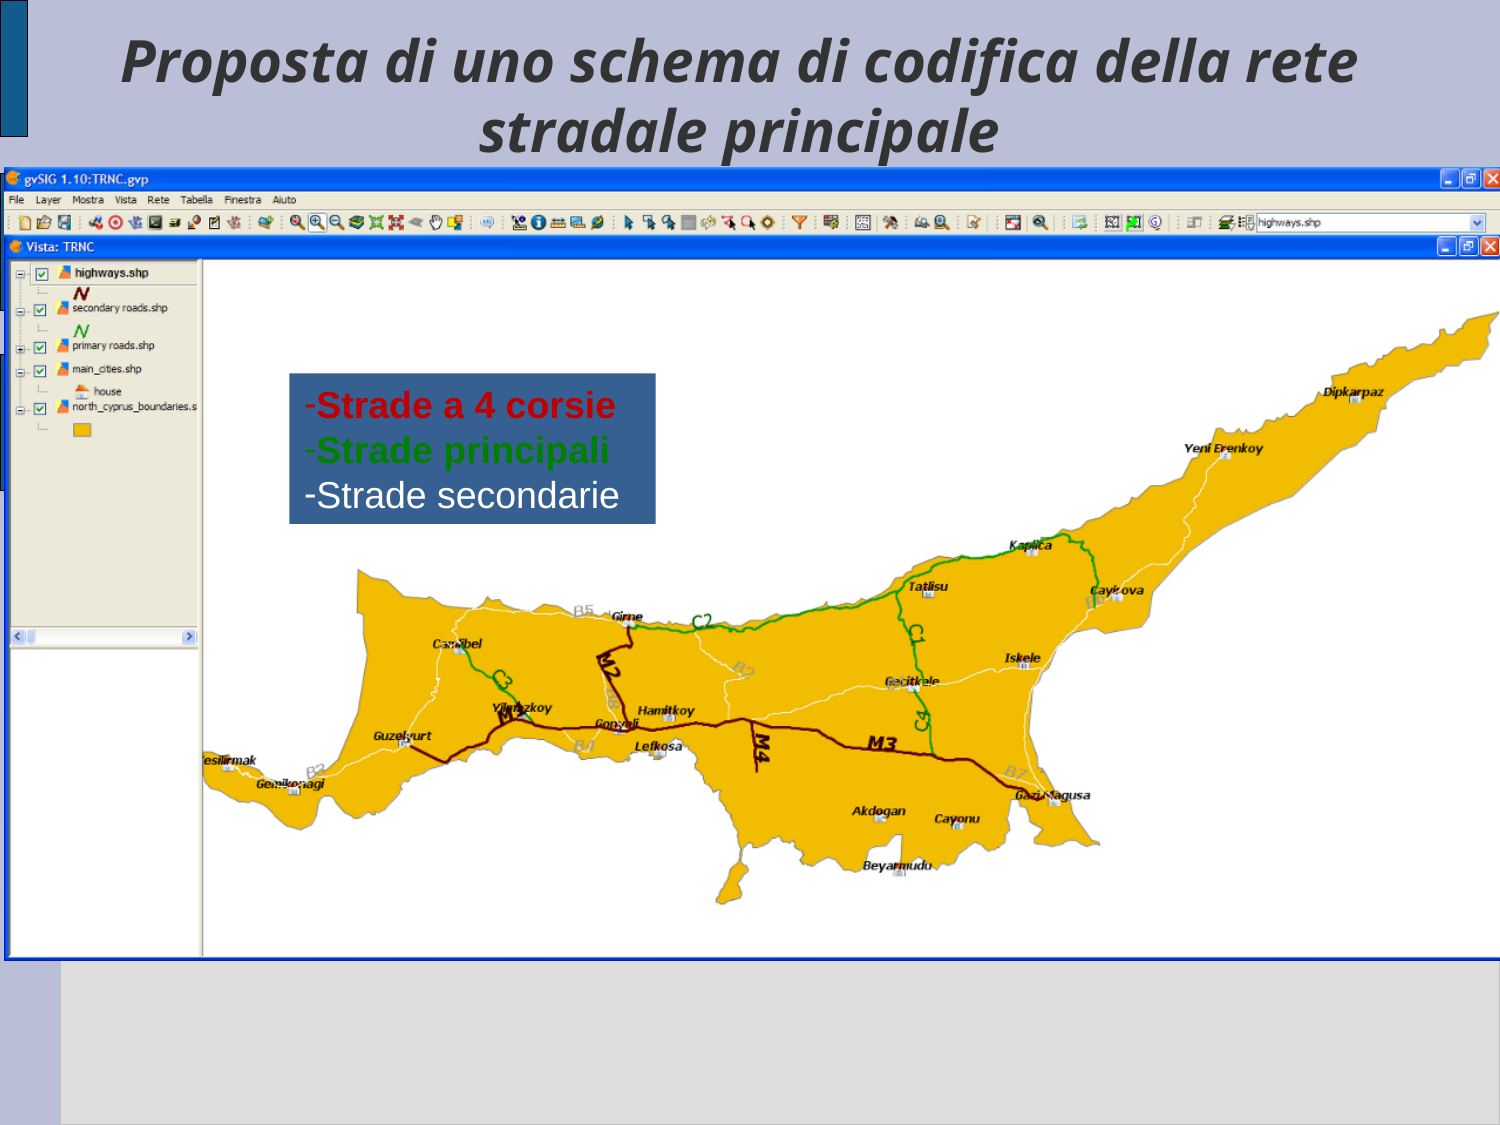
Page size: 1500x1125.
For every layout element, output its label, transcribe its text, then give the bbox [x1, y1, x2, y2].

picture [4, 167, 1500, 961]
title Proposta di uno schema di codifica della rete stradale principale [64, 0, 1415, 188]
text_box Strade a 4 corsie Strade principali Strade secondarie [289, 373, 656, 524]
